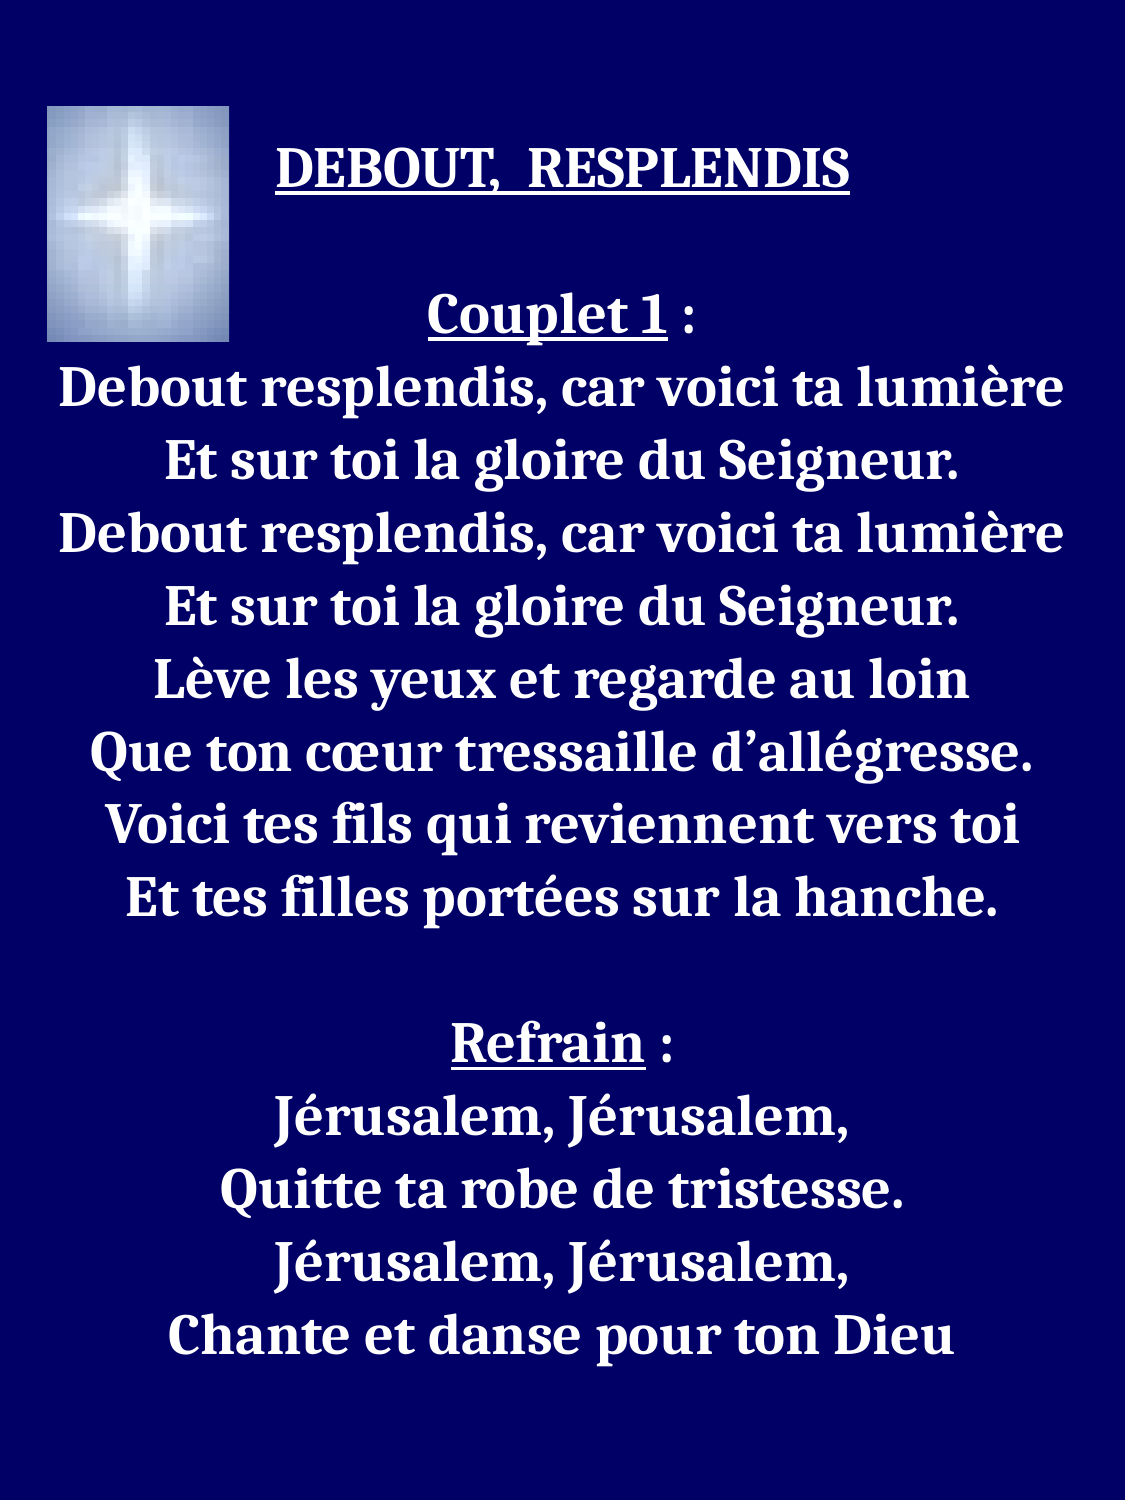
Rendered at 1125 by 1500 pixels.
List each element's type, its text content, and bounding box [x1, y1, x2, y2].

text_box DEBOUT, RESPLENDIS Couplet 1 : Debout resplendis, car voici ta lumière Et sur toi la gloire du Seigneur. Debout resplendis, car voici ta lumière Et sur toi la gloire du Seigneur. Lève les yeux et regarde au loin Que ton cœur tressaille d’allégresse. Voici tes fils qui reviennent vers toi Et tes filles portées sur la hanche. Refrain : Jérusalem, Jérusalem, Quitte ta robe de tristesse. Jérusalem, Jérusalem, Chante et danse pour ton Dieu [0, 129, 1125, 1291]
picture [47, 106, 230, 129]
